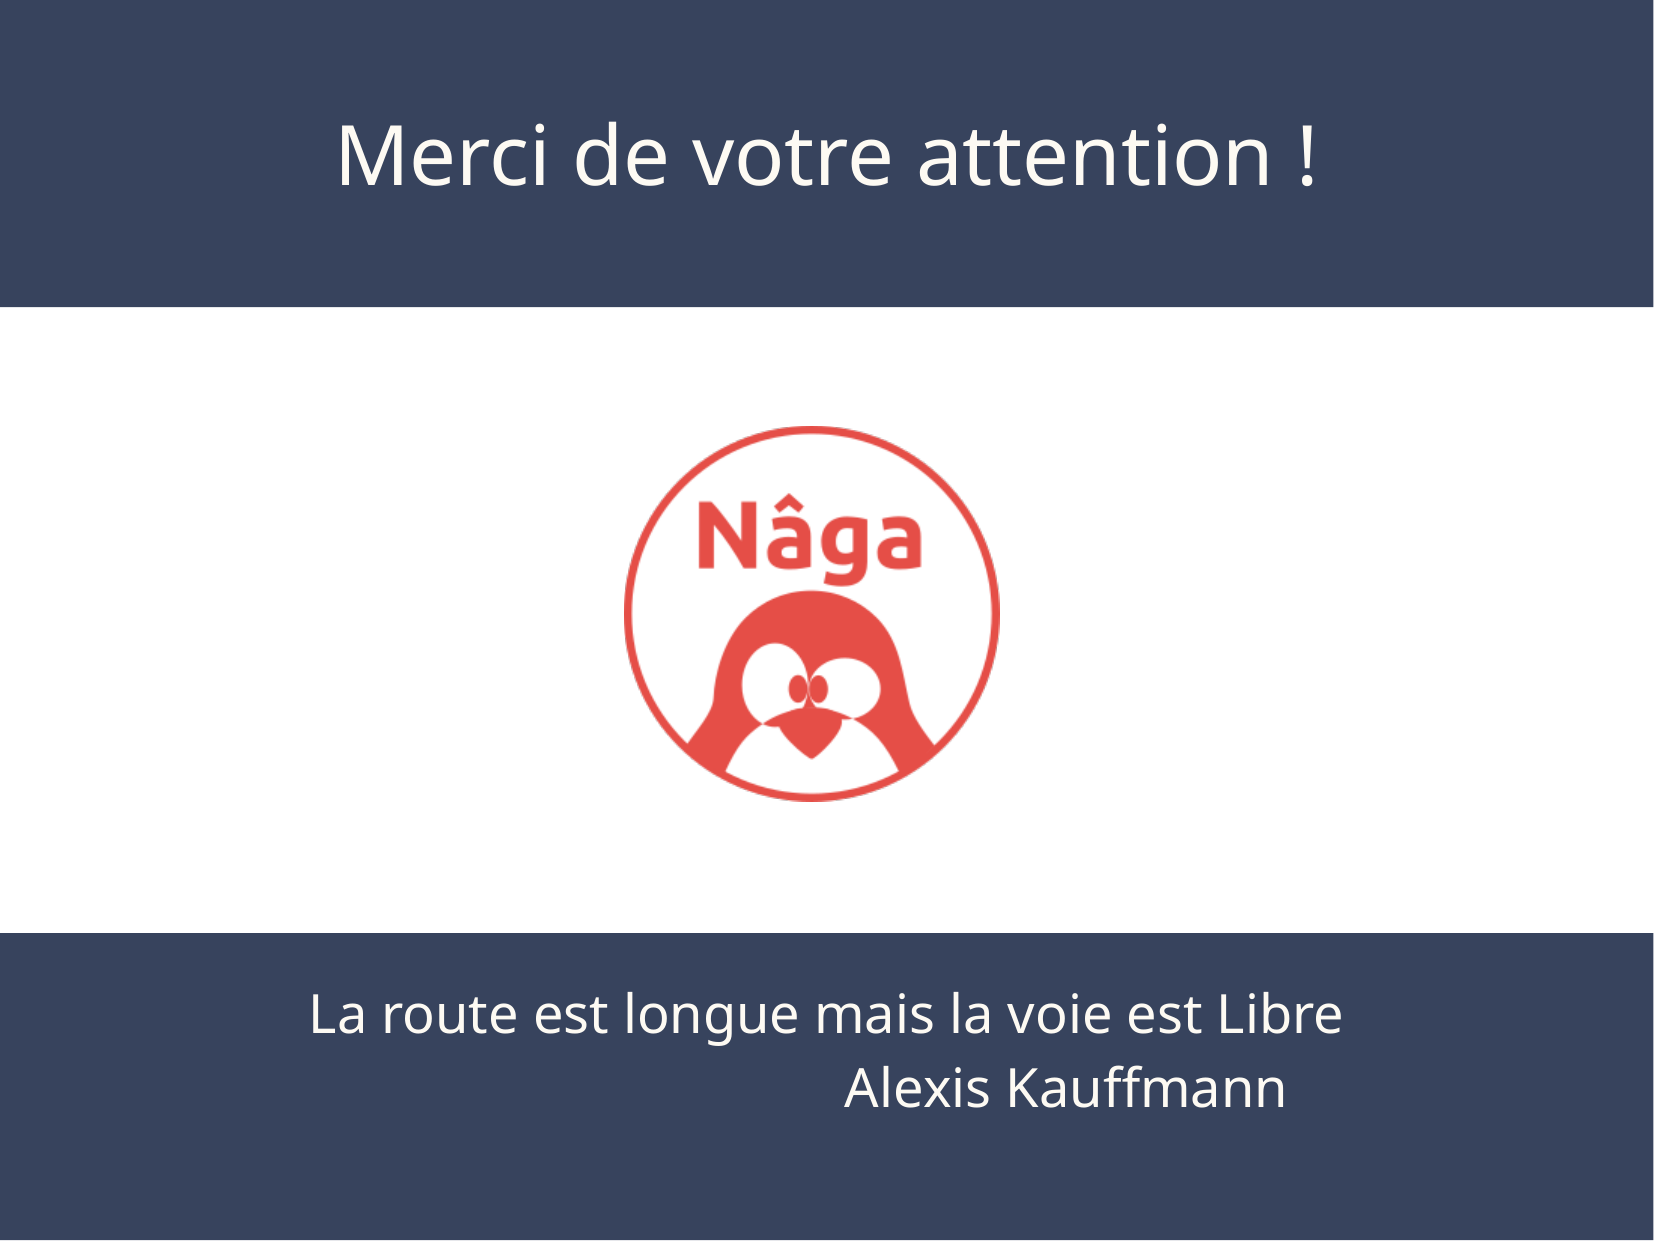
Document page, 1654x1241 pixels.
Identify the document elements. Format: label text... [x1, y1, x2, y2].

text_box La route est longue mais la voie est Libre Alexis Kauffmann [0, 933, 1654, 1241]
text_box Merci de votre attention ! [0, 0, 1654, 308]
picture [624, 426, 1000, 802]
